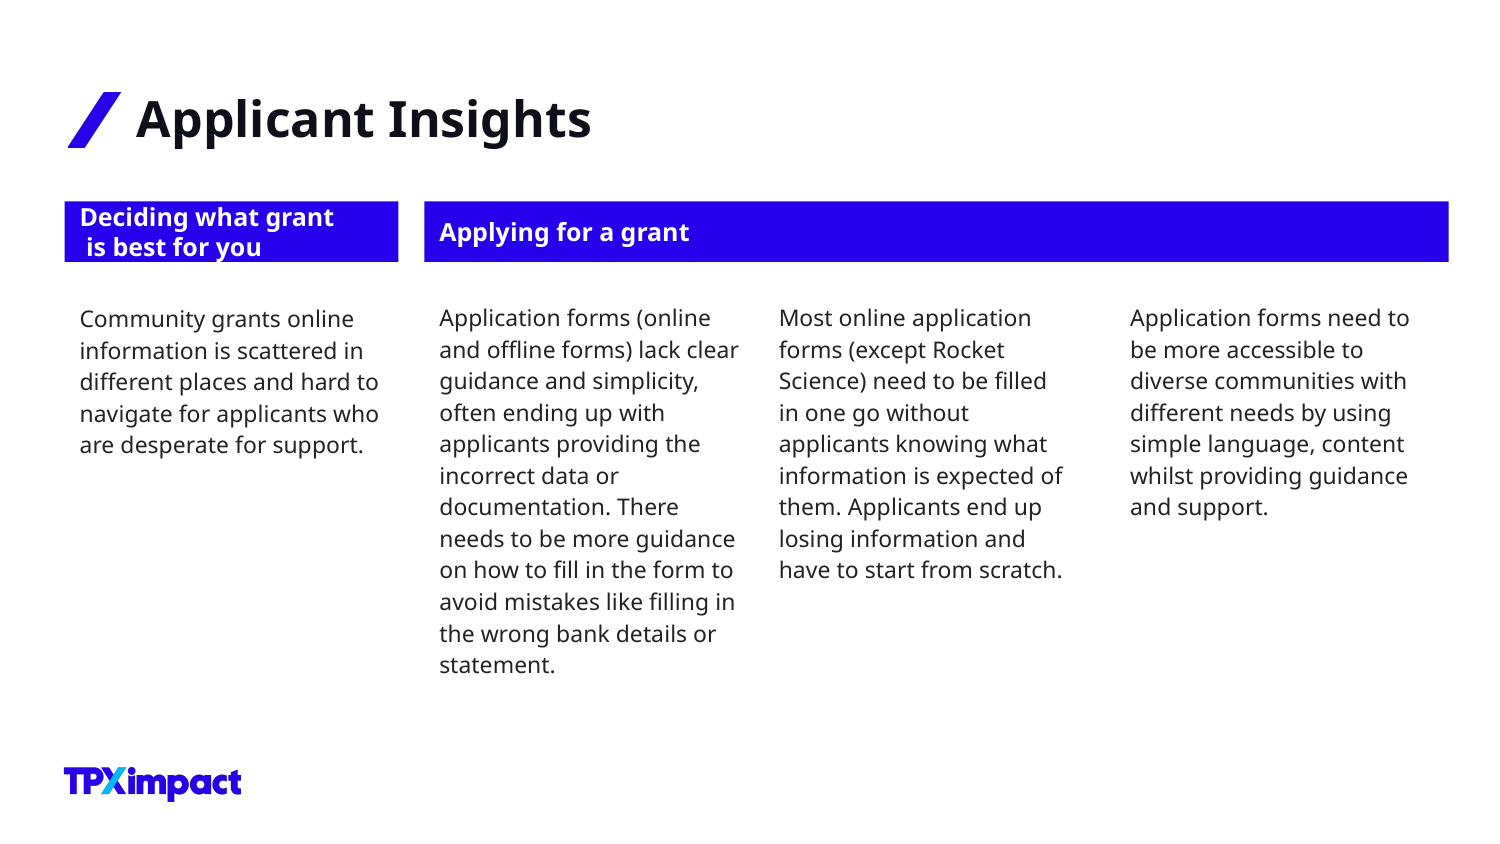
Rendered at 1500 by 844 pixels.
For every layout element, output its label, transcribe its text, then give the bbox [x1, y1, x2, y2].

title Applicant Insights [121, 72, 1449, 167]
picture [67, 92, 121, 148]
text_box Community grants online information is scattered in different places and hard to navigate for applicants who are desperate for support. [64, 285, 399, 580]
text_box Application forms (online and offline forms) lack clear guidance and simplicity, often ending up with applicants providing the incorrect data or documentation. There needs to be more guidance on how to fill in the form to avoid mistakes like filling in the wrong bank details or statement. [424, 284, 759, 688]
text_box Applying for a grant [424, 201, 1449, 262]
text_box Most online application forms (except Rocket Science) need to be filled in one go without applicants knowing what information is expected of them. Applicants end up losing information and have to start from scratch. [763, 284, 1098, 626]
picture [63, 767, 241, 802]
text_box Deciding what grant is best for you [64, 201, 399, 262]
text_box Application forms need to be more accessible to diverse communities with different needs by using simple language, content whilst providing guidance and support. [1115, 284, 1449, 626]
